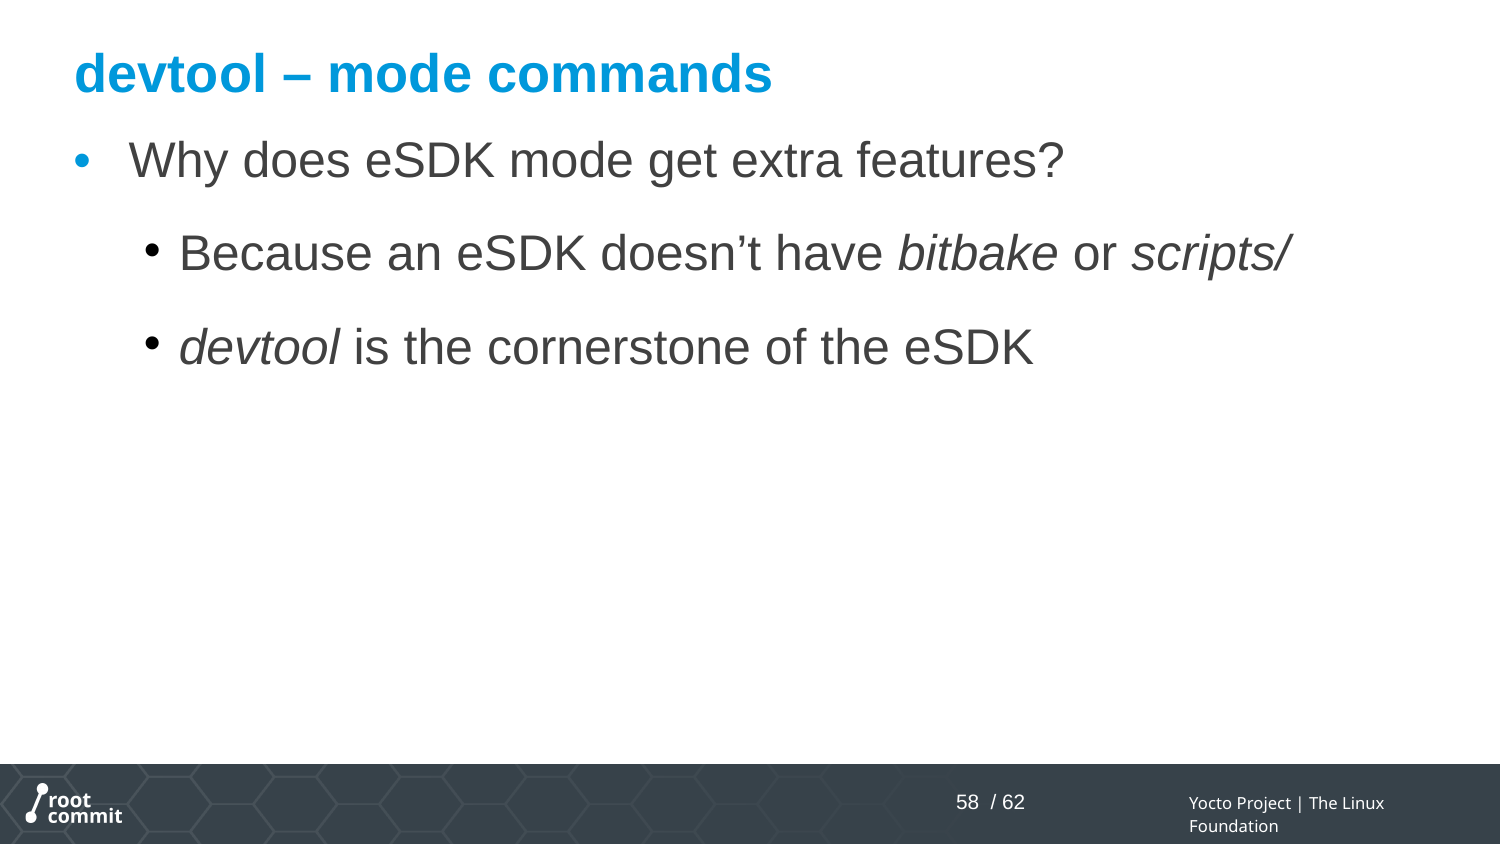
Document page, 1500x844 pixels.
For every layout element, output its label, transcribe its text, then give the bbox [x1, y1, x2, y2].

picture [0, 0, 1500, 844]
text_box Why does eSDK mode get extra features? Because an eSDK doesn’t have bitbake or scripts/ devtool is the cornerstone of the eSDK [72, 132, 1422, 738]
text_box devtool – mode commands [74, 50, 1424, 159]
